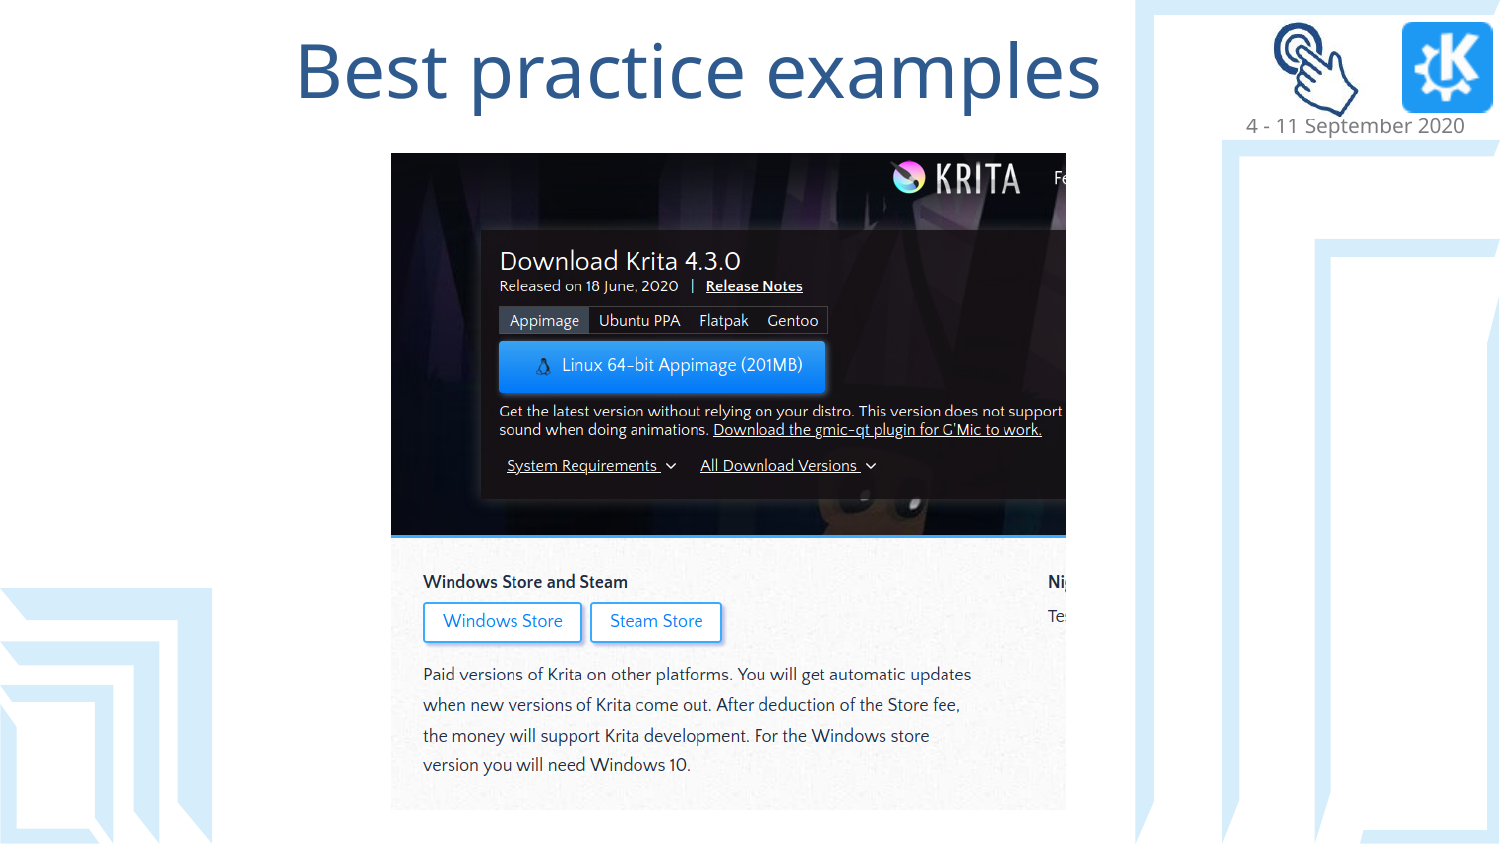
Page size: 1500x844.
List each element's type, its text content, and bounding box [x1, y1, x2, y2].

picture [391, 153, 1066, 810]
picture [1402, 22, 1493, 113]
title Best practice examples [0, 0, 1398, 139]
